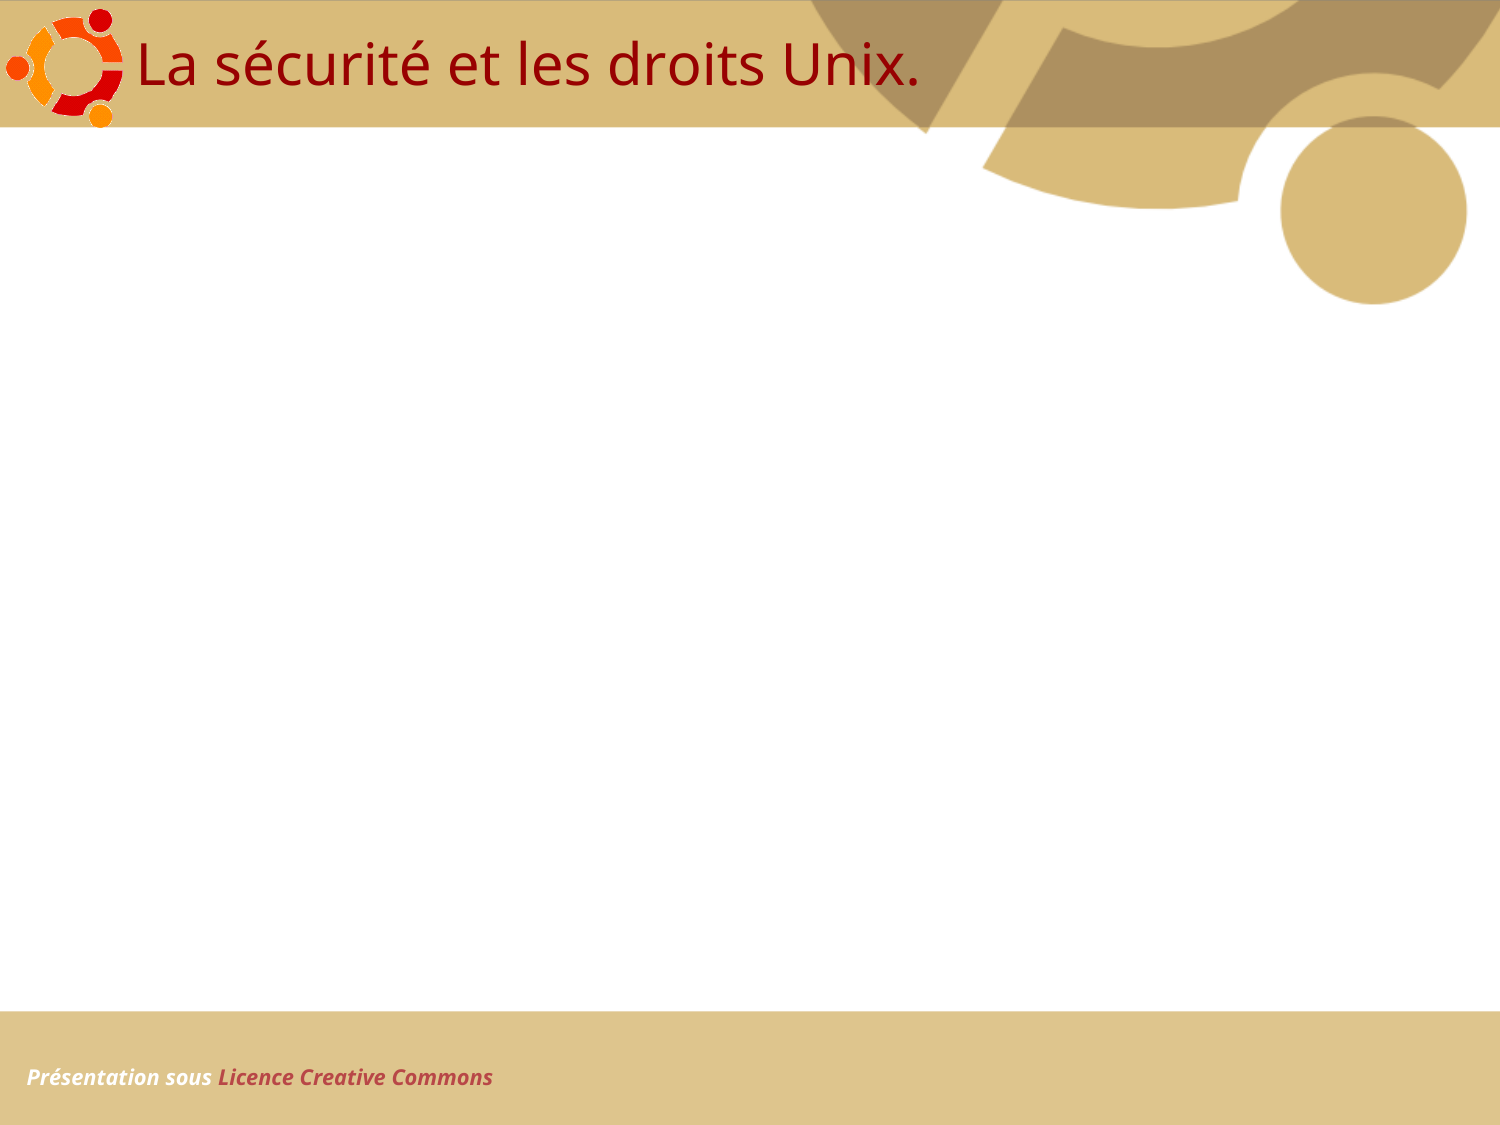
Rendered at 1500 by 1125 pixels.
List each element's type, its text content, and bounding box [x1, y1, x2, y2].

title La sécurité et les droits Unix. [135, 0, 1417, 177]
picture [0, 0, 1500, 557]
